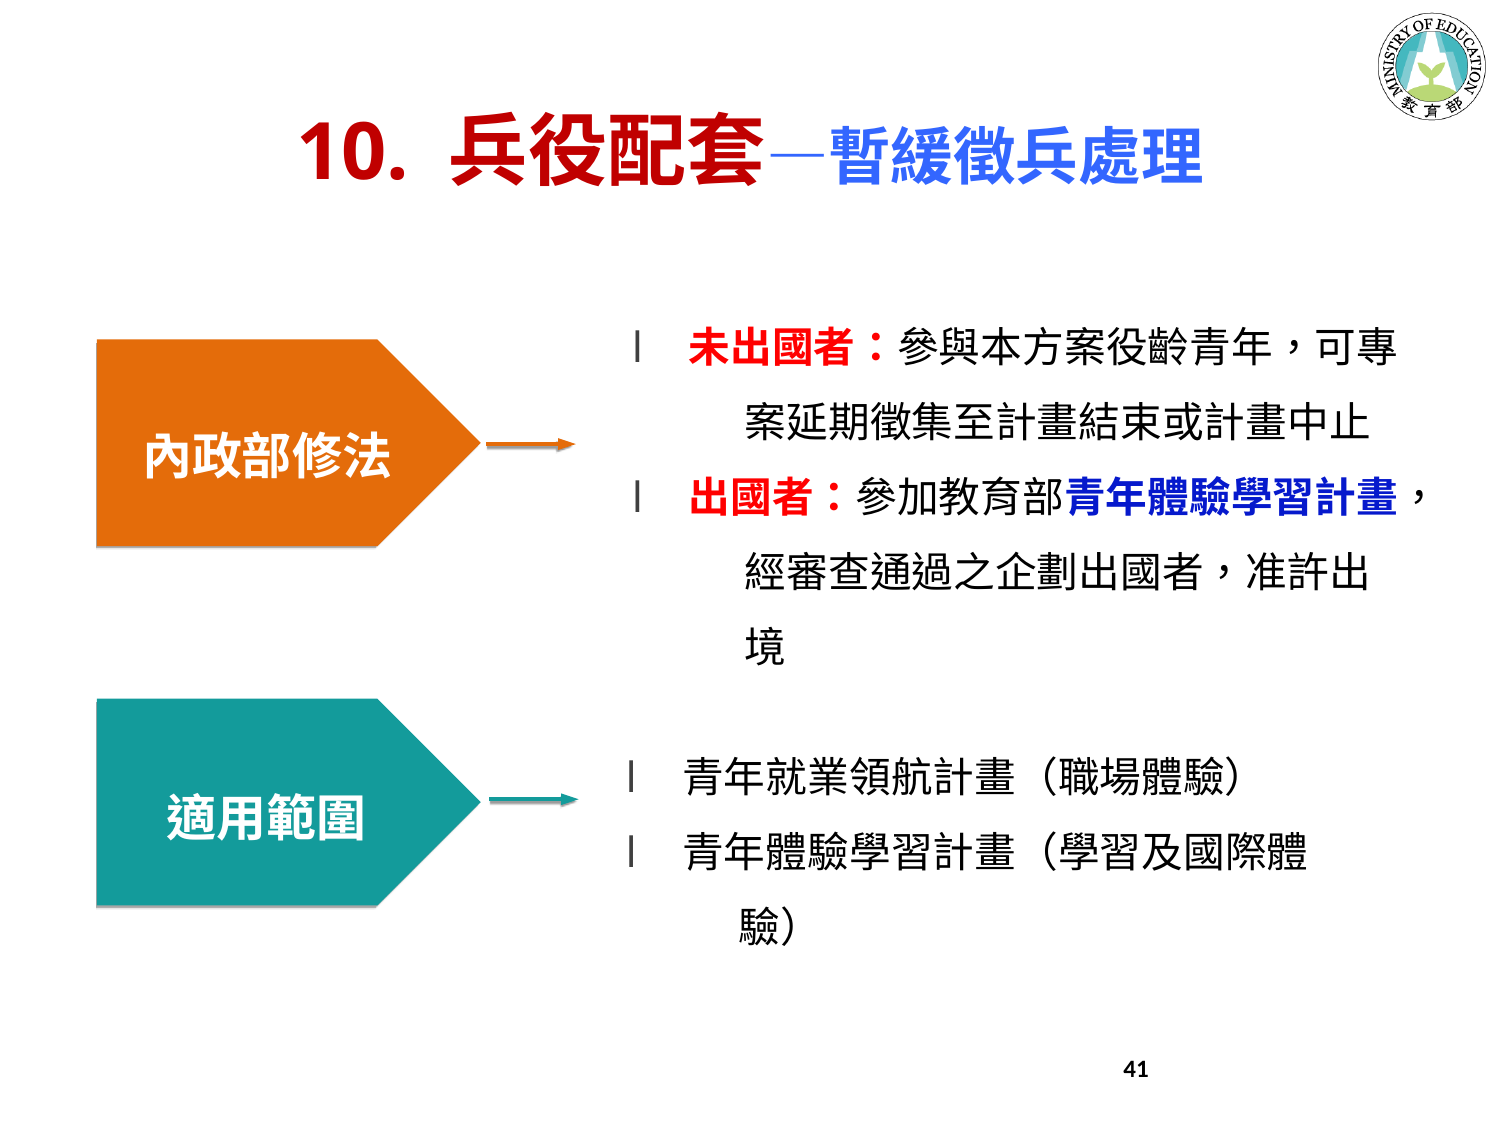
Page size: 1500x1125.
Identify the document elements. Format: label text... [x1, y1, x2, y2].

text_box [437, 399, 481, 487]
text_box [96, 854, 429, 906]
text_box [96, 698, 433, 754]
text_box 青年就業領航計畫（職場體驗） 青年體驗學習計畫（學習及國際體驗） [610, 718, 1388, 876]
text_box 10. 兵役配套—暫緩徵兵處理 [0, 92, 1500, 188]
text_box 適用範圍 [96, 754, 438, 854]
text_box [96, 339, 432, 547]
picture [1374, 10, 1488, 123]
text_box 未出國者：參與本方案役齡青年，可專案延期徵集至計畫結束或計畫中止 出國者：參加教育部青年體驗學習計畫，經審查通過之企劃出國者，准許出境 [617, 288, 1422, 598]
text_box 41 [1108, 1037, 1459, 1098]
text_box [438, 759, 481, 845]
text_box 內政部修法 [97, 393, 437, 492]
